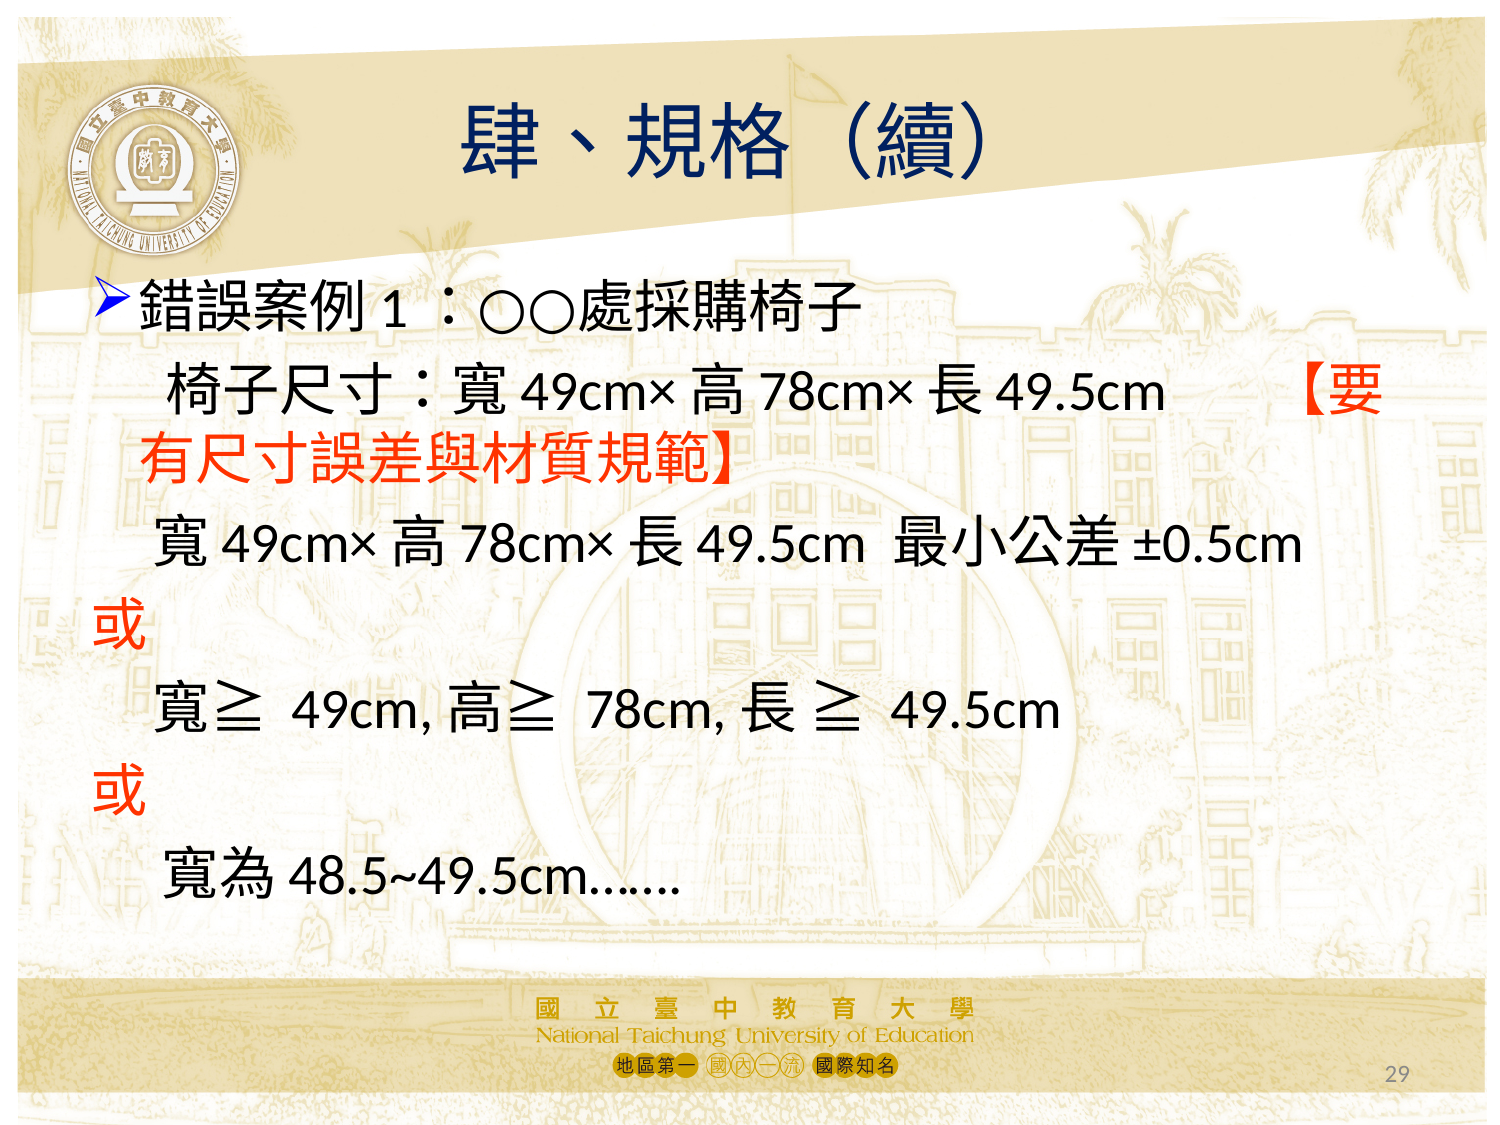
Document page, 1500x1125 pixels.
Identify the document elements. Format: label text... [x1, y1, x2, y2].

text_box <編號> [1074, 1042, 1426, 1103]
list 錯誤案例1：○○處採購椅子 椅子尺寸：寬49cm×高78cm×長49.5cm 【要有尺寸誤差與材質規範】 寬49cm×高78cm×長49.5cm 最小公差±0.5cm 或 寬≧ 49cm,高≧ 78cm,長 ≧ 49.5cm 或 寬為48.5~49.5cm……. [75, 262, 1426, 1005]
picture [0, 0, 1500, 1125]
title 肆、規格（續） [75, 45, 1426, 233]
